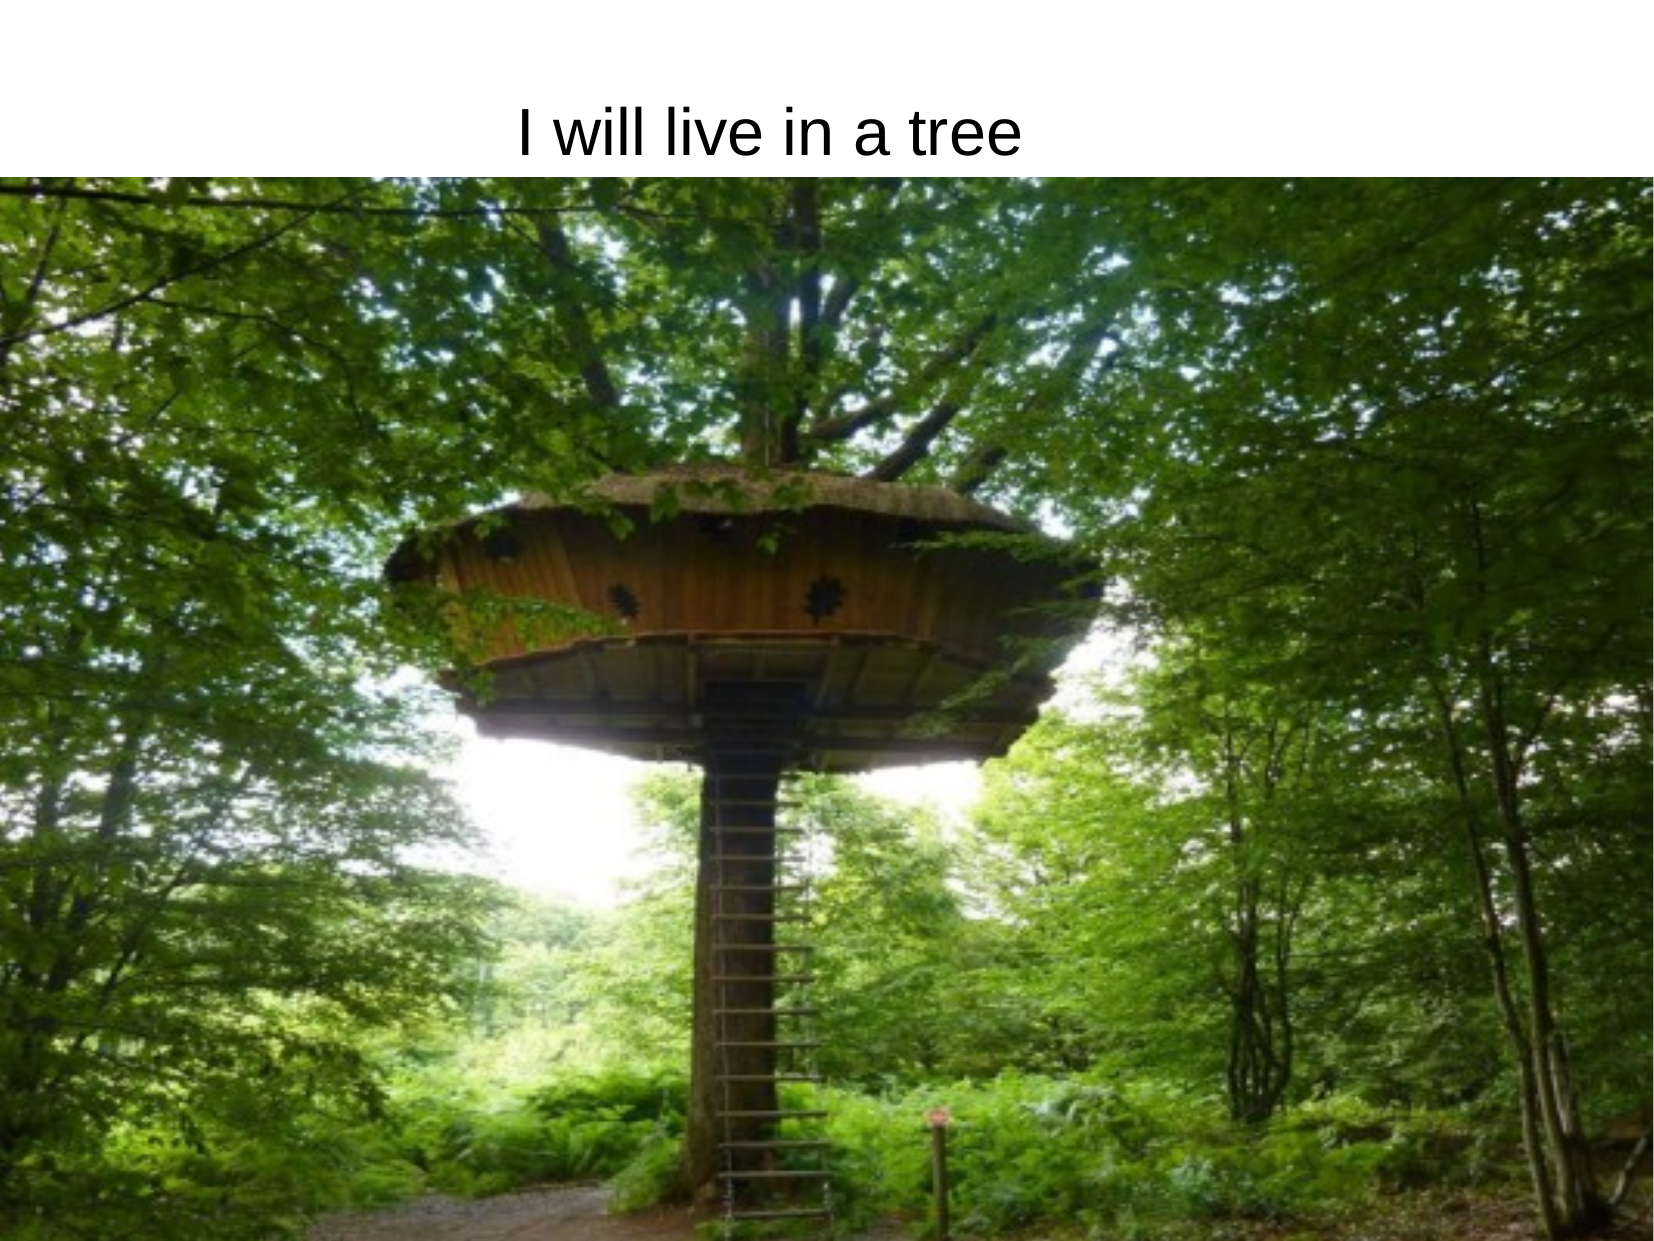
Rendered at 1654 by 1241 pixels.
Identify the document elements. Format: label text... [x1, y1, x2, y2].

picture [0, 177, 1654, 1241]
text_box I will live in a tree [501, 87, 1039, 178]
